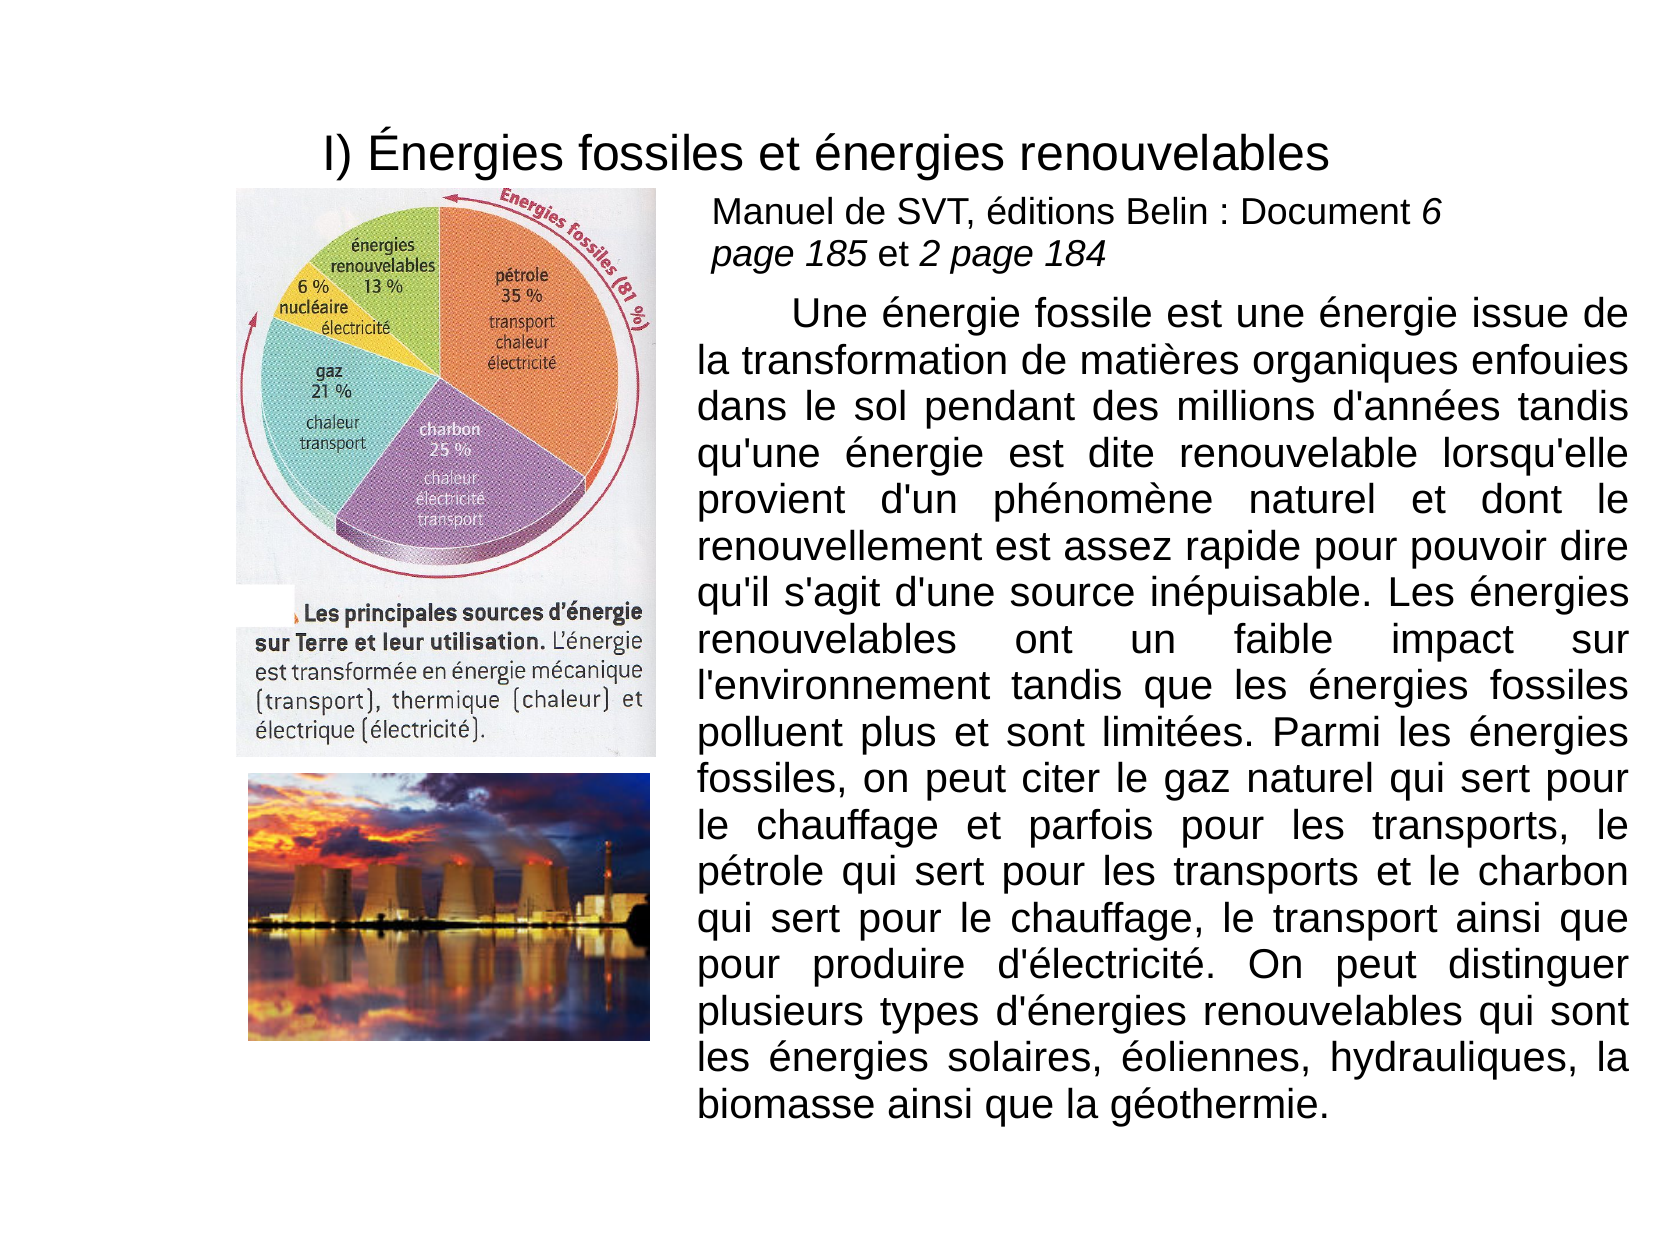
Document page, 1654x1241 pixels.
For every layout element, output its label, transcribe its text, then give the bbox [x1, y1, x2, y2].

text_box Manuel de SVT, éditions Belin : Document 6 page 185 et 2 page 184 [696, 183, 1489, 283]
title I) Énergies fossiles et énergies renouvelables [82, 49, 1571, 257]
picture [248, 773, 650, 1041]
picture [236, 188, 656, 757]
list Une énergie fossile est une énergie issue de la transformation de matières organiques enfouies dans le sol pendant des millions d'années tandis qu'une énergie est dite renouvelable lorsqu'elle provient d'un phénomène naturel et dont le renouvellement est assez rapide pour pouvoir dire qu'il s'agit d'une source inépuisable. Les énergies renouvelables ont un faible impact sur l'environnement tandis que les énergies fossiles polluent plus et sont limitées. Parmi les énergies fossiles, on peut citer le gaz naturel qui sert pour le chauffage et parfois pour les transports, le pétrole qui sert pour les transports et le charbon qui sert pour le chauffage, le transport ainsi que pour produire d'électricité. On peut distinguer plusieurs types d'énergies renouvelables qui sont les énergies solaires, éoliennes, hydrauliques, la biomasse ainsi que la géothermie. [484, 290, 1630, 1010]
